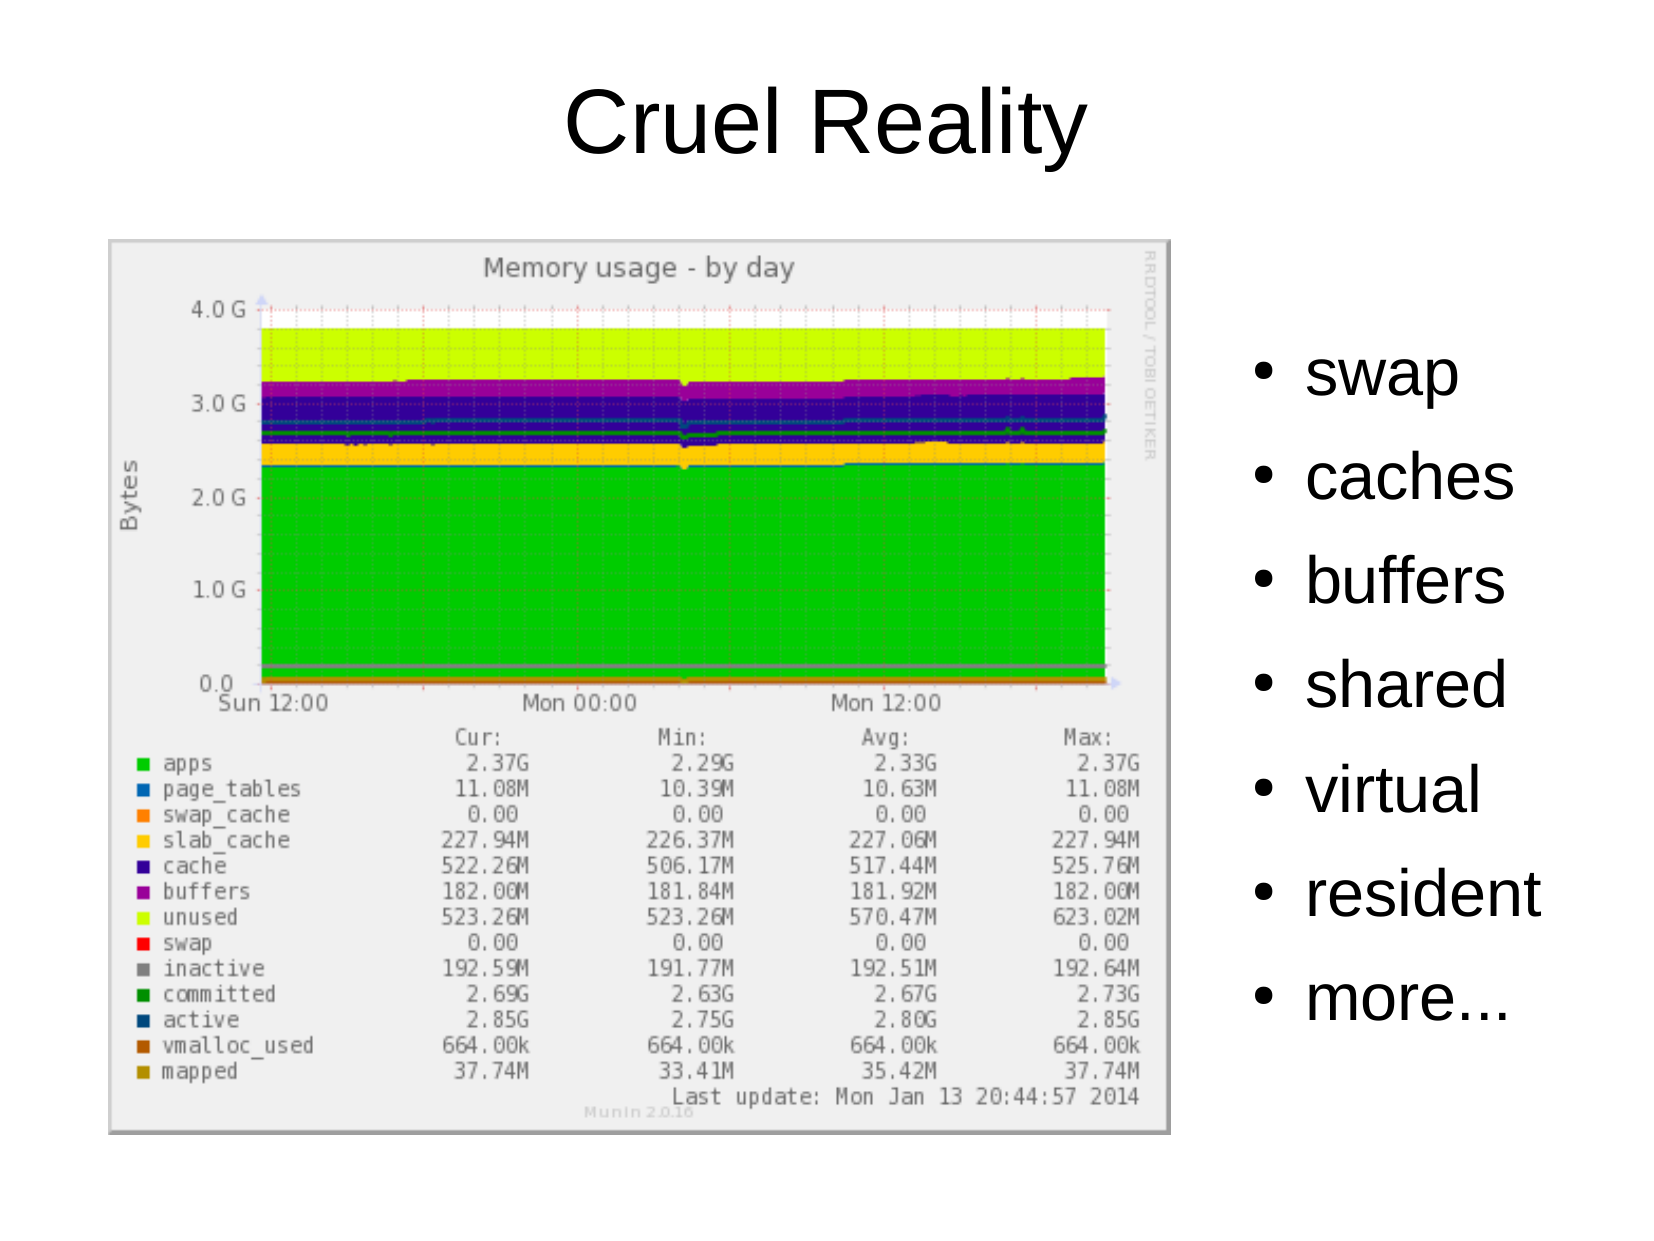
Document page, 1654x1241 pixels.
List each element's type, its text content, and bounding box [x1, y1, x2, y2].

list swap caches buffers shared virtual resident more... [1234, 334, 1606, 1036]
title Cruel Reality [82, 17, 1571, 226]
picture [108, 239, 1171, 1135]
